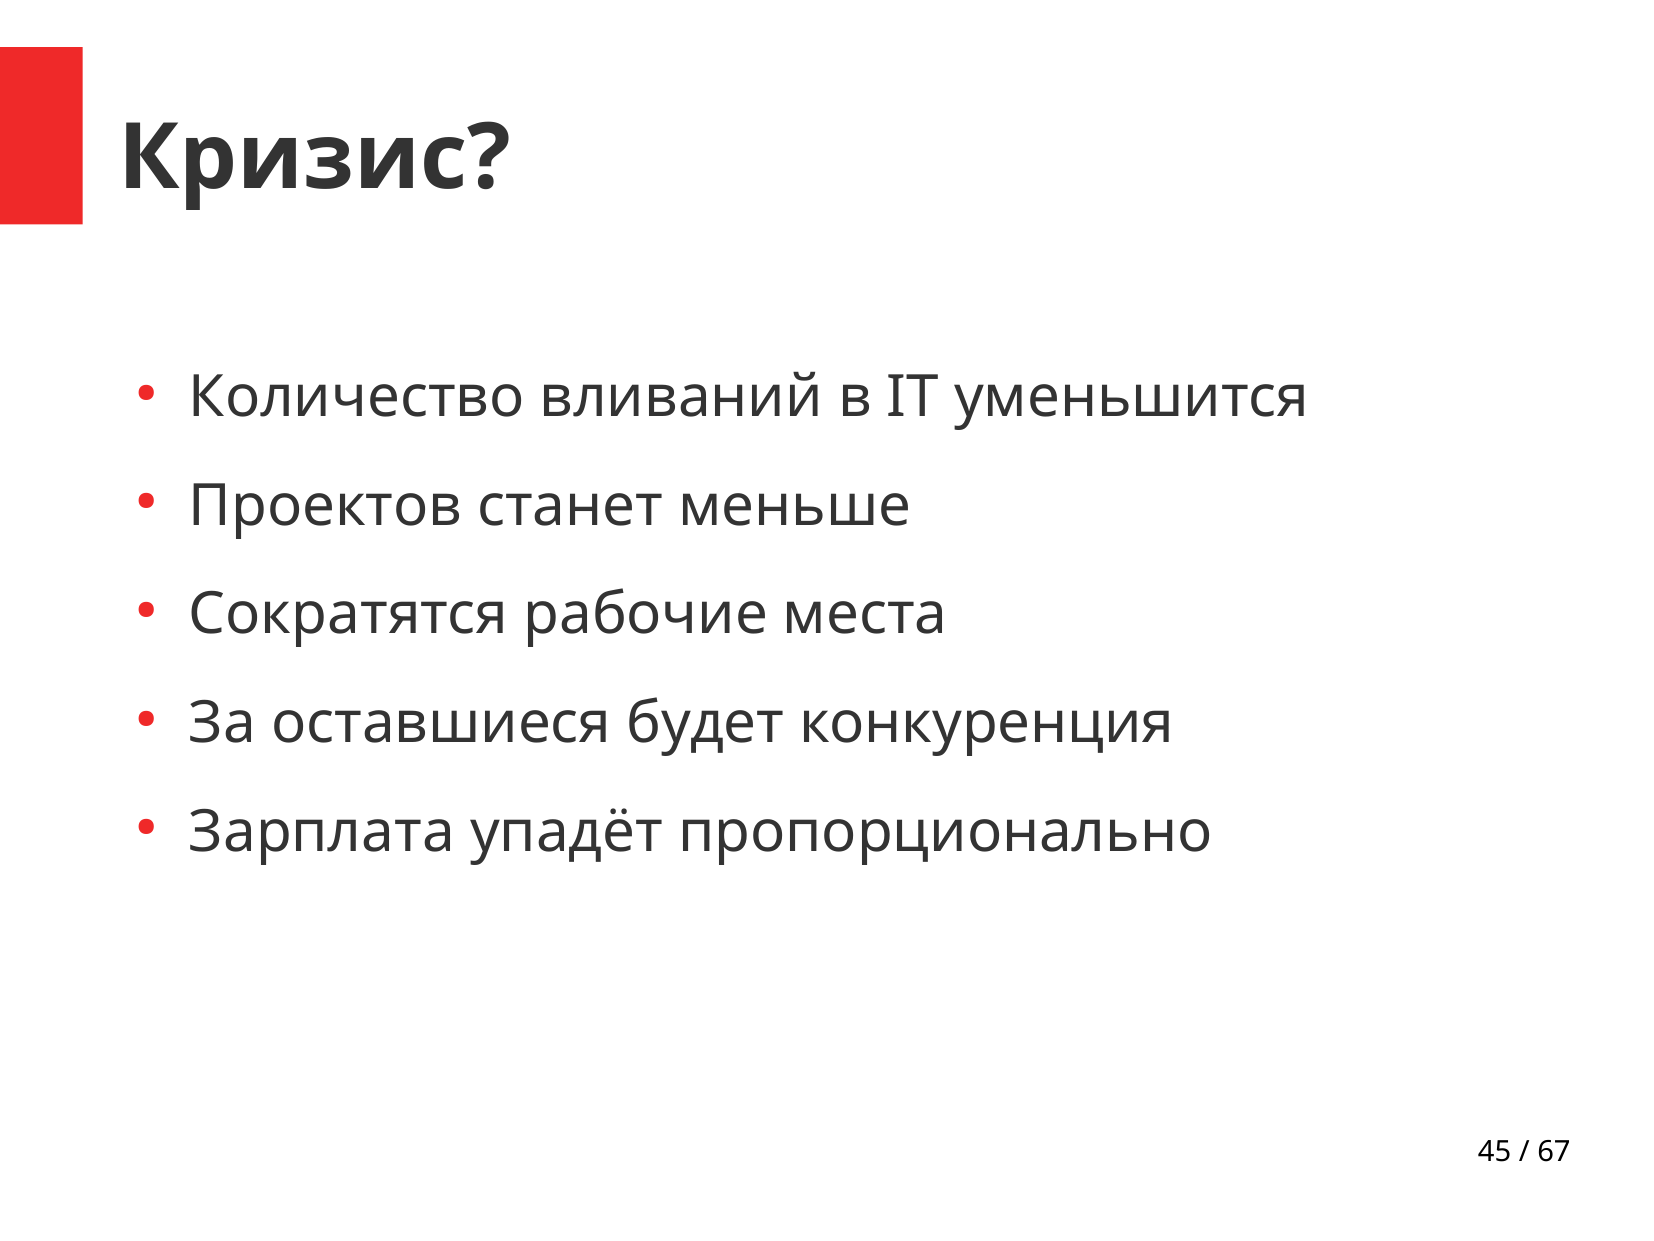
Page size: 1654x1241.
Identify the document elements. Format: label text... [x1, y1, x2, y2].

list Количество вливаний в IT уменьшится Проектов станет меньше Сократятся рабочие места За оставшиеся будет конкуренция Зарплата упадёт пропорционально [118, 354, 1536, 1074]
title Кризис? [118, 49, 1571, 257]
